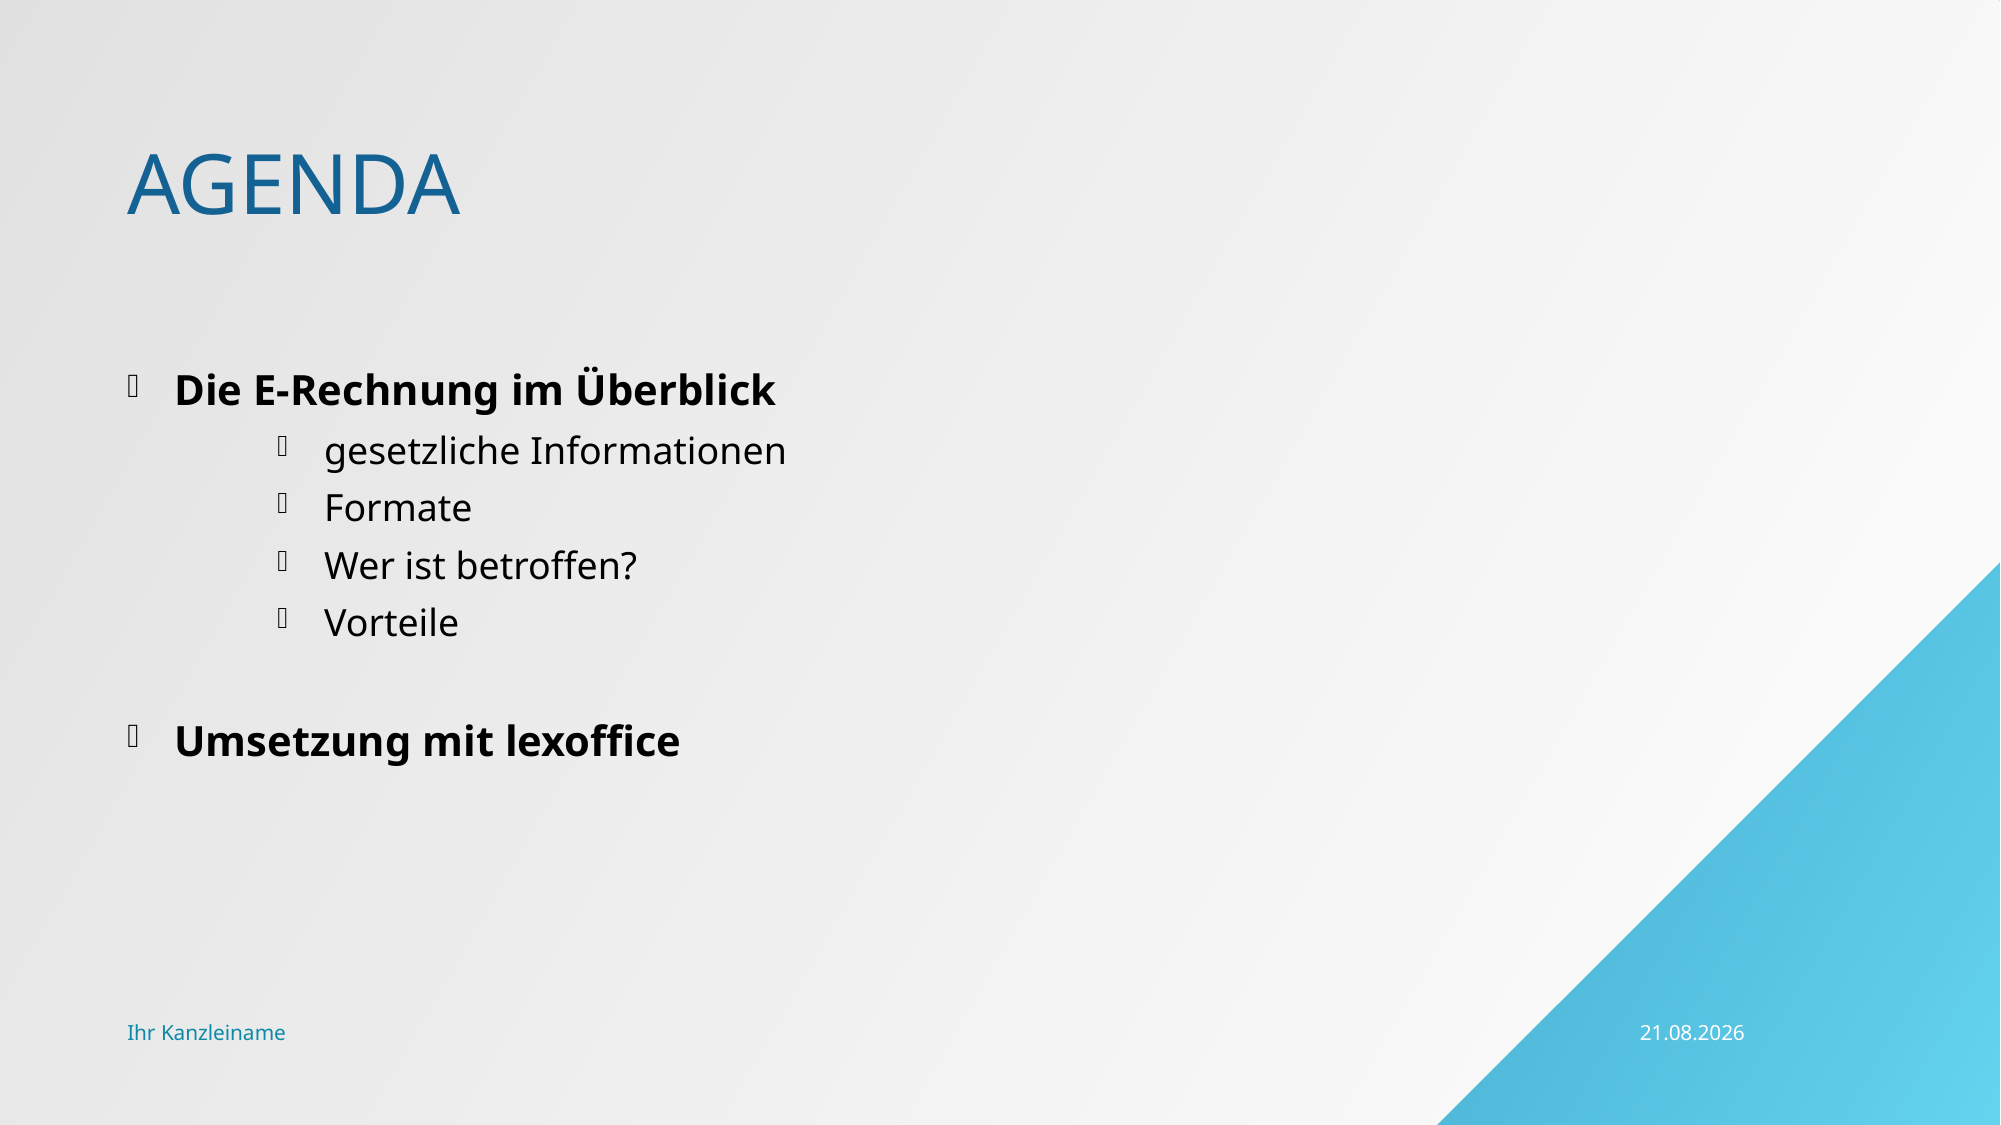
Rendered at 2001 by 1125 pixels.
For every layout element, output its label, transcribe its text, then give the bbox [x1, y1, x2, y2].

text_box 03.07.2024 [1624, 1012, 1888, 1073]
title Agenda [112, 57, 1513, 267]
text_box [0, 0, 2000, 1125]
list Die E-Rechnung im Überblick gesetzliche Informationen Formate Wer ist betroffen? Vorteile Umsetzung mit lexoffice [112, 267, 1513, 861]
text_box Ihr Kanzleiname [112, 1012, 1350, 1073]
